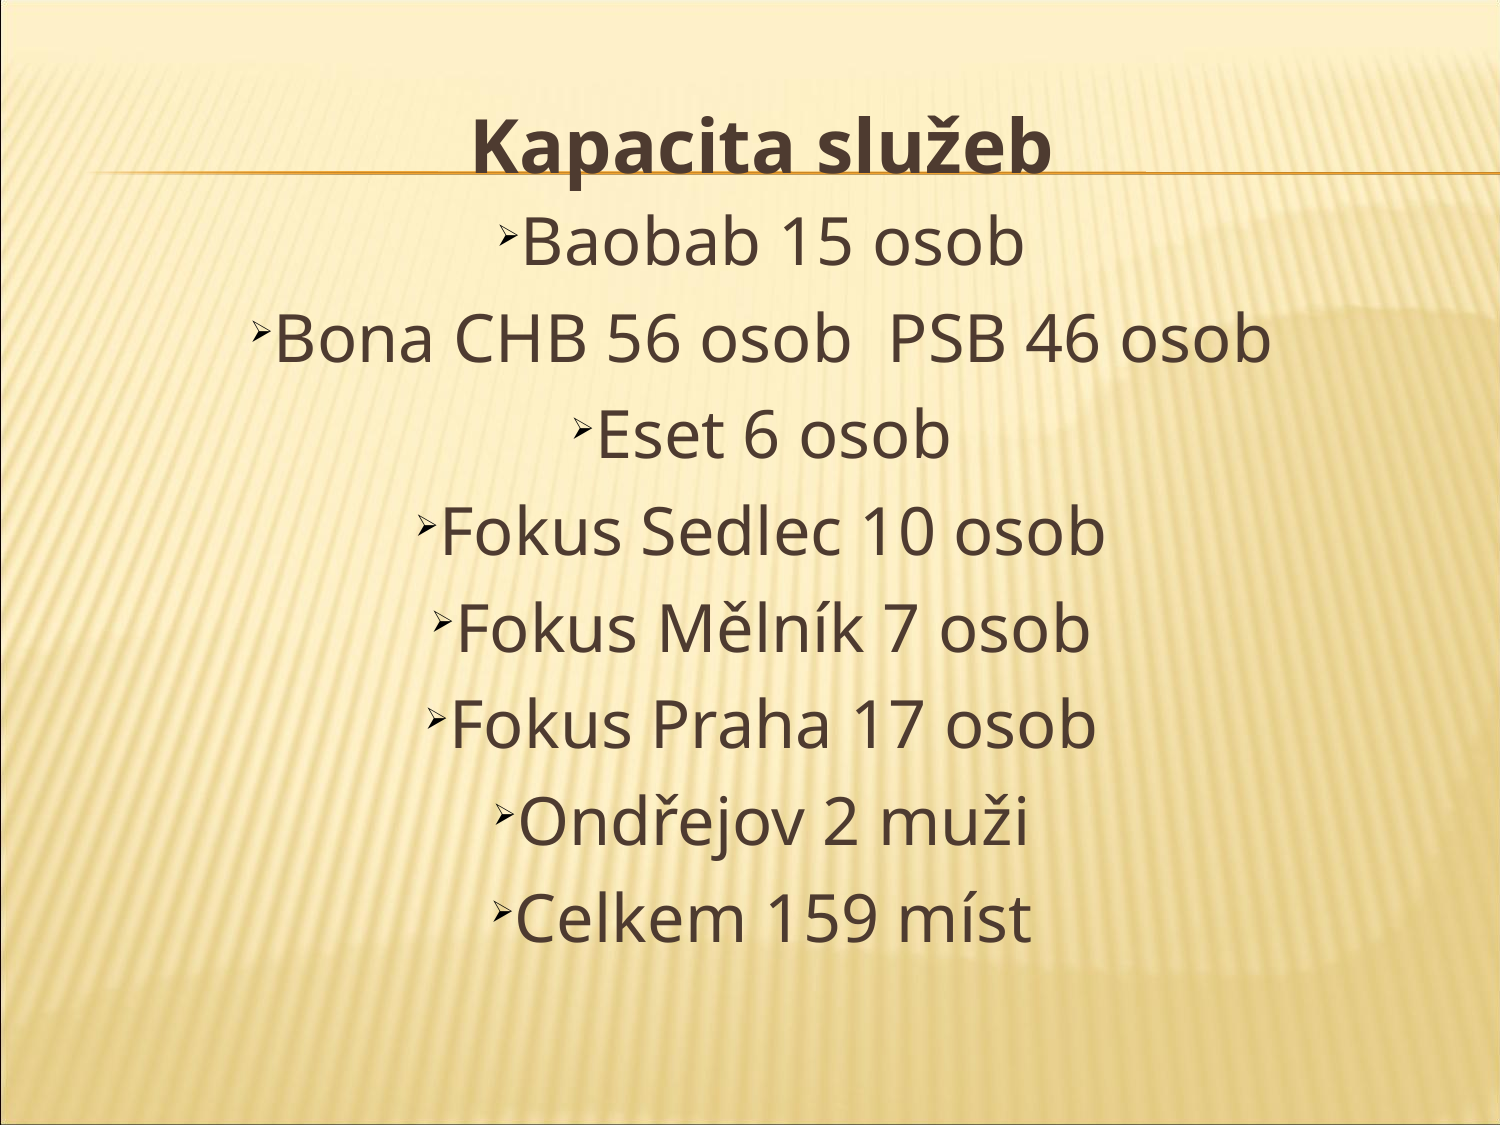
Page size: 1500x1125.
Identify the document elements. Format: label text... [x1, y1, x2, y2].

subtitle Baobab 15 osob Bona CHB 56 osob PSB 46 osob Eset 6 osob Fokus Sedlec 10 osob Fokus Mělník 7 osob Fokus Praha 17 osob Ondřejov 2 muži Celkem 159 míst [50, 199, 1474, 1053]
title Kapacita služeb [50, 74, 1474, 199]
